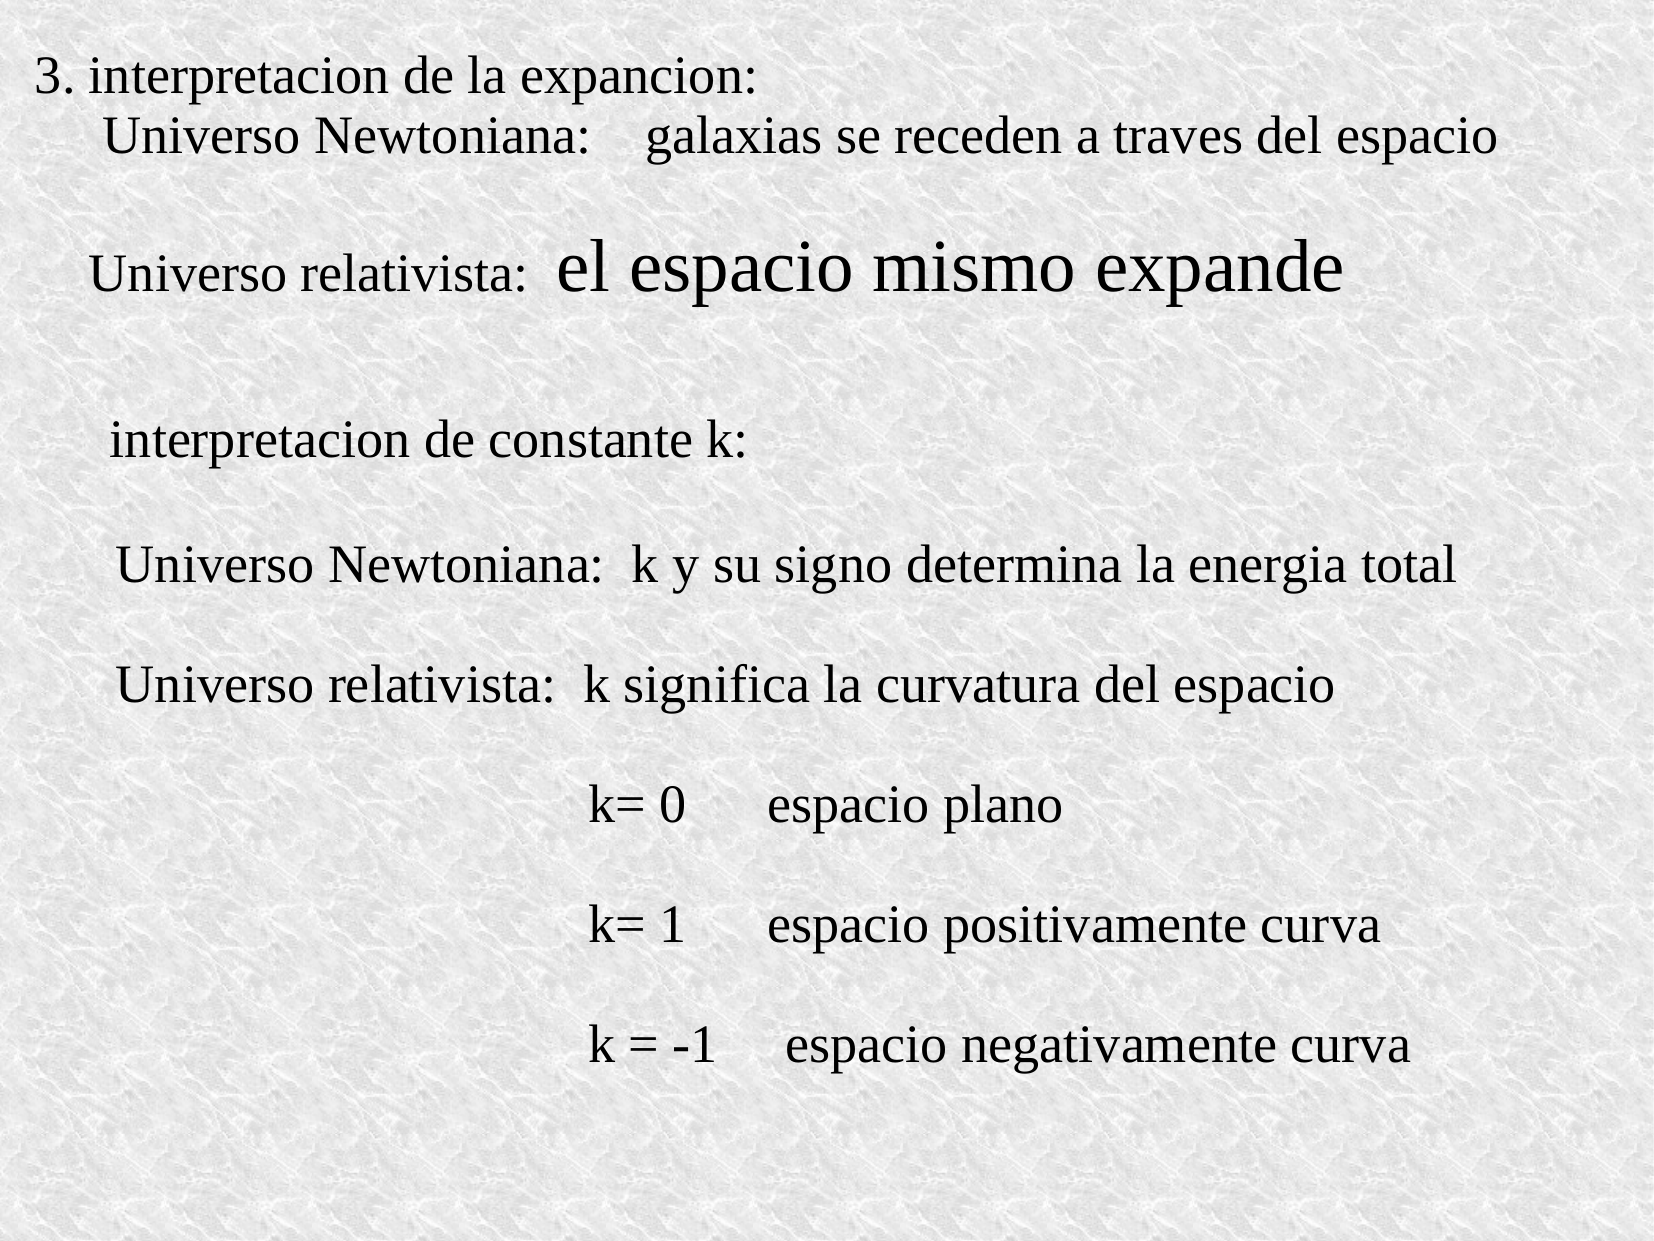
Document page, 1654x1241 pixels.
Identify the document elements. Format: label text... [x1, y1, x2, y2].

picture [0, 0, 1654, 1241]
text_box 3. interpretacion de la expancion: Universo Newtoniana: galaxias se receden a traves del espacio Universo relativista: el espacio mismo expande interpretacion de constante k: Universo Newtoniana: k y su signo determina la energia total Universo relativista: k significa la curvatura del espacio k= 0 espacio plano k= 1 espacio positivamente curva k = -1 espacio negativamente curva [20, 37, 1516, 1177]
